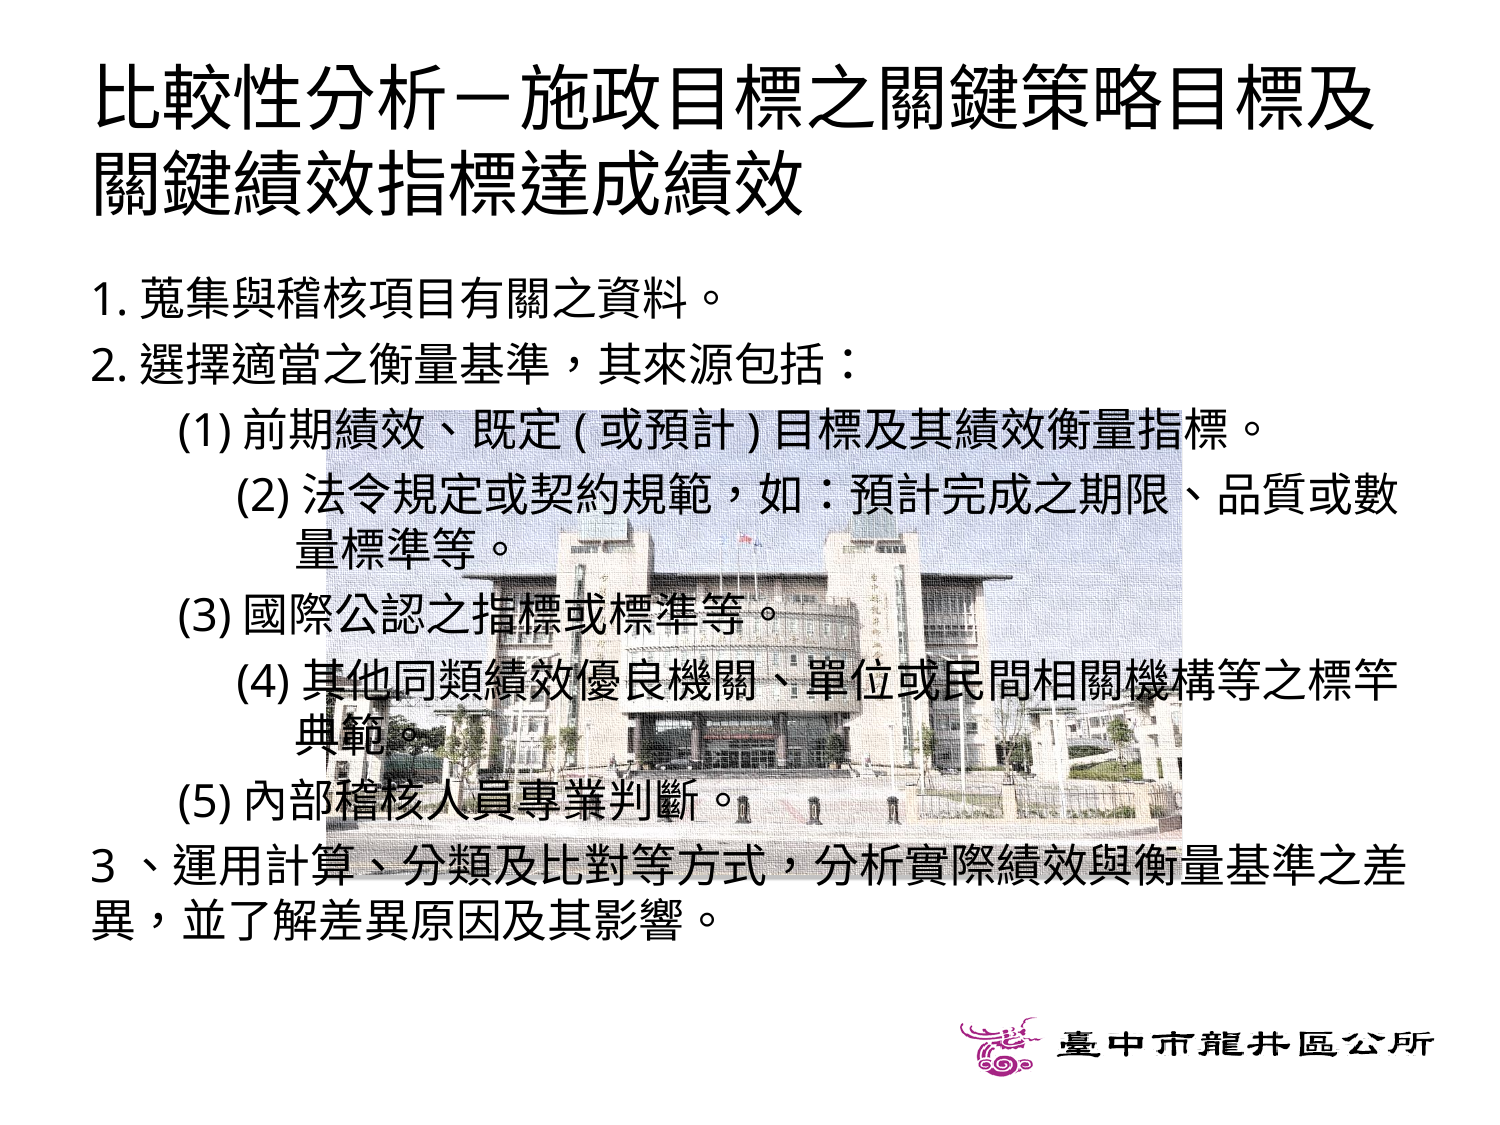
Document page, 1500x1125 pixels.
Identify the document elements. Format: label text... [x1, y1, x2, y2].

list 1.蒐集與稽核項目有關之資料。 2.選擇適當之衡量基準，其來源包括： (1)前期績效、既定(或預計)目標及其績效衡量指標。 (2)法令規定或契約規範，如：預計完成之期限、品質或數量標準等。 (3)國際公認之指標或標準等。 (4)其他同類績效優良機關、單位或民間相關機構等之標竿典範。 (5)內部稽核人員專業判斷。 3、運用計算、分類及比對等方式，分析實際績效與衡量基準之差異，並了解差異原因及其影響。 [75, 262, 1426, 1005]
title 比較性分析－施政目標之關鍵策略目標及關鍵績效指標達成績效 [75, 45, 1426, 233]
